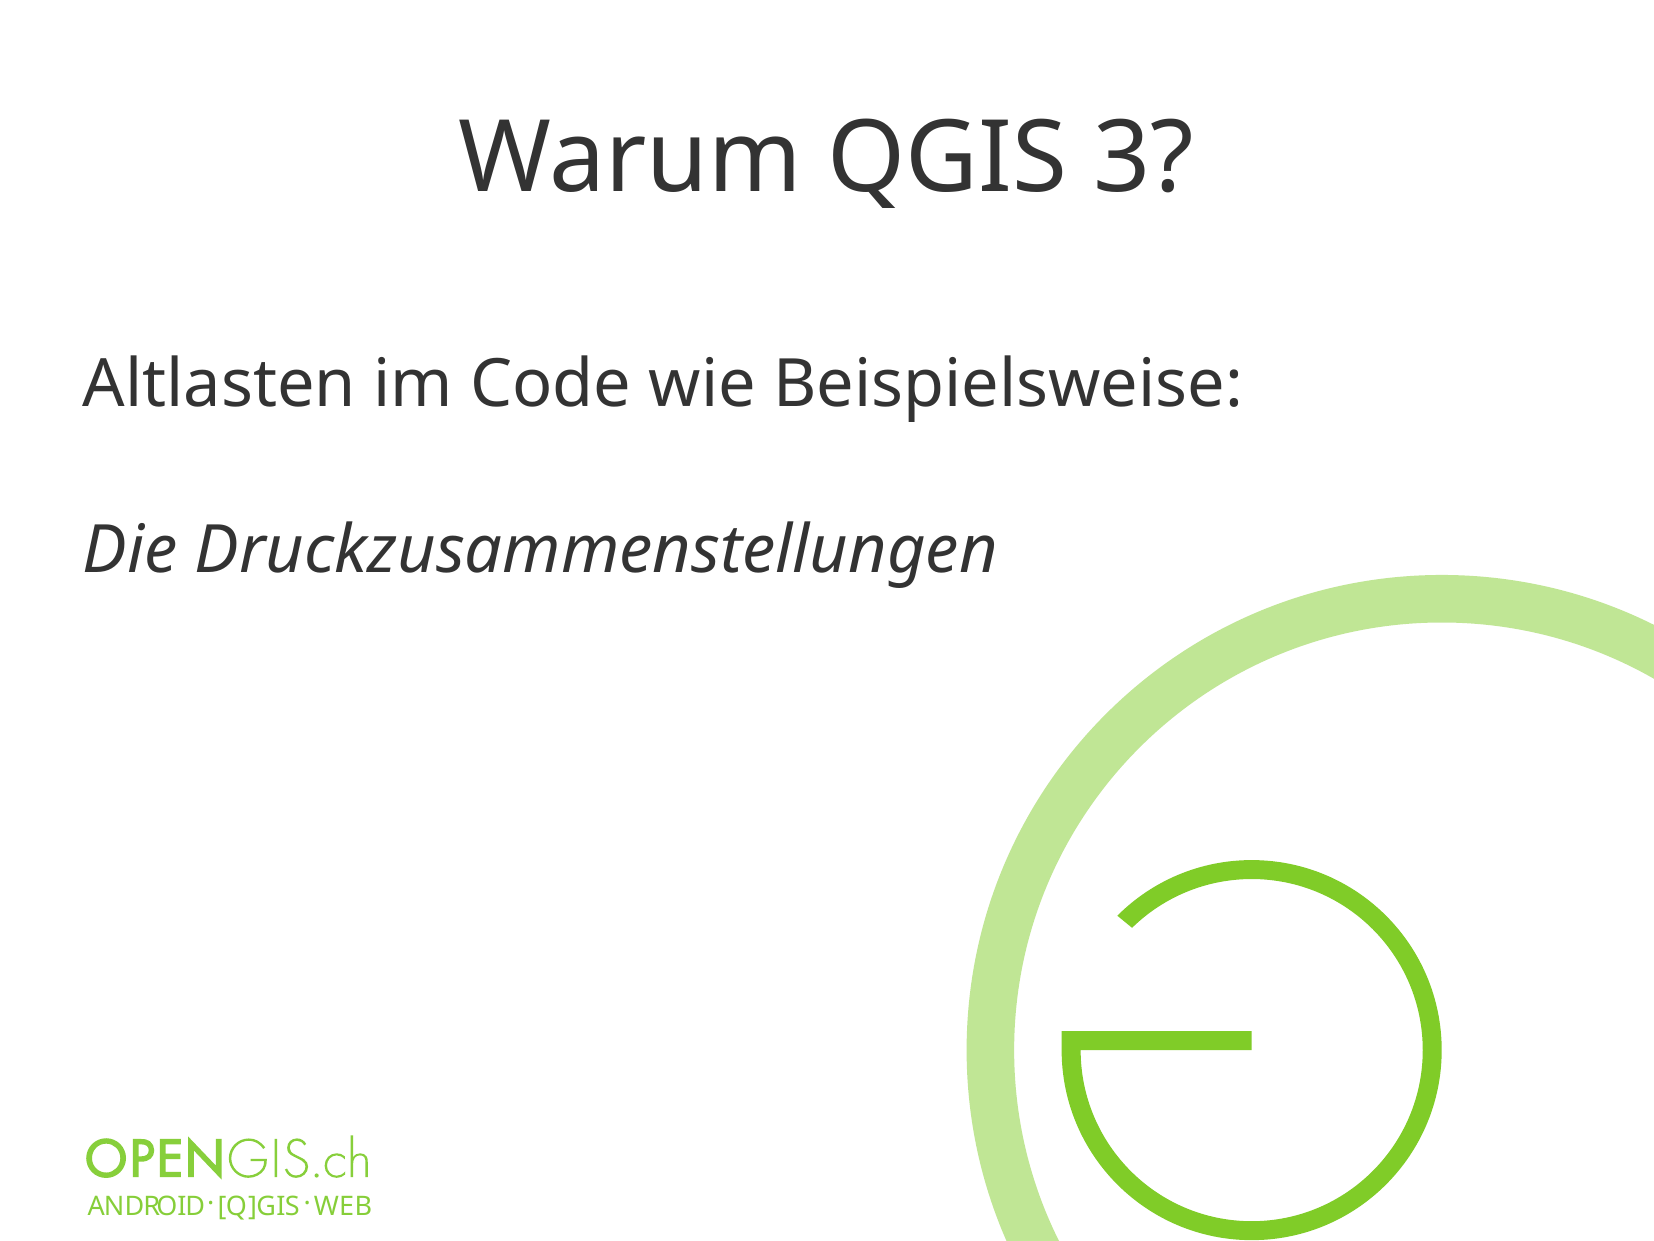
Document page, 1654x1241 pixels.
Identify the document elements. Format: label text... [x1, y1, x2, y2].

title Warum QGIS 3? [82, 49, 1571, 257]
list Altlasten im Code wie Beispielsweise: Die Druckzusammenstellungen [82, 290, 1571, 1010]
